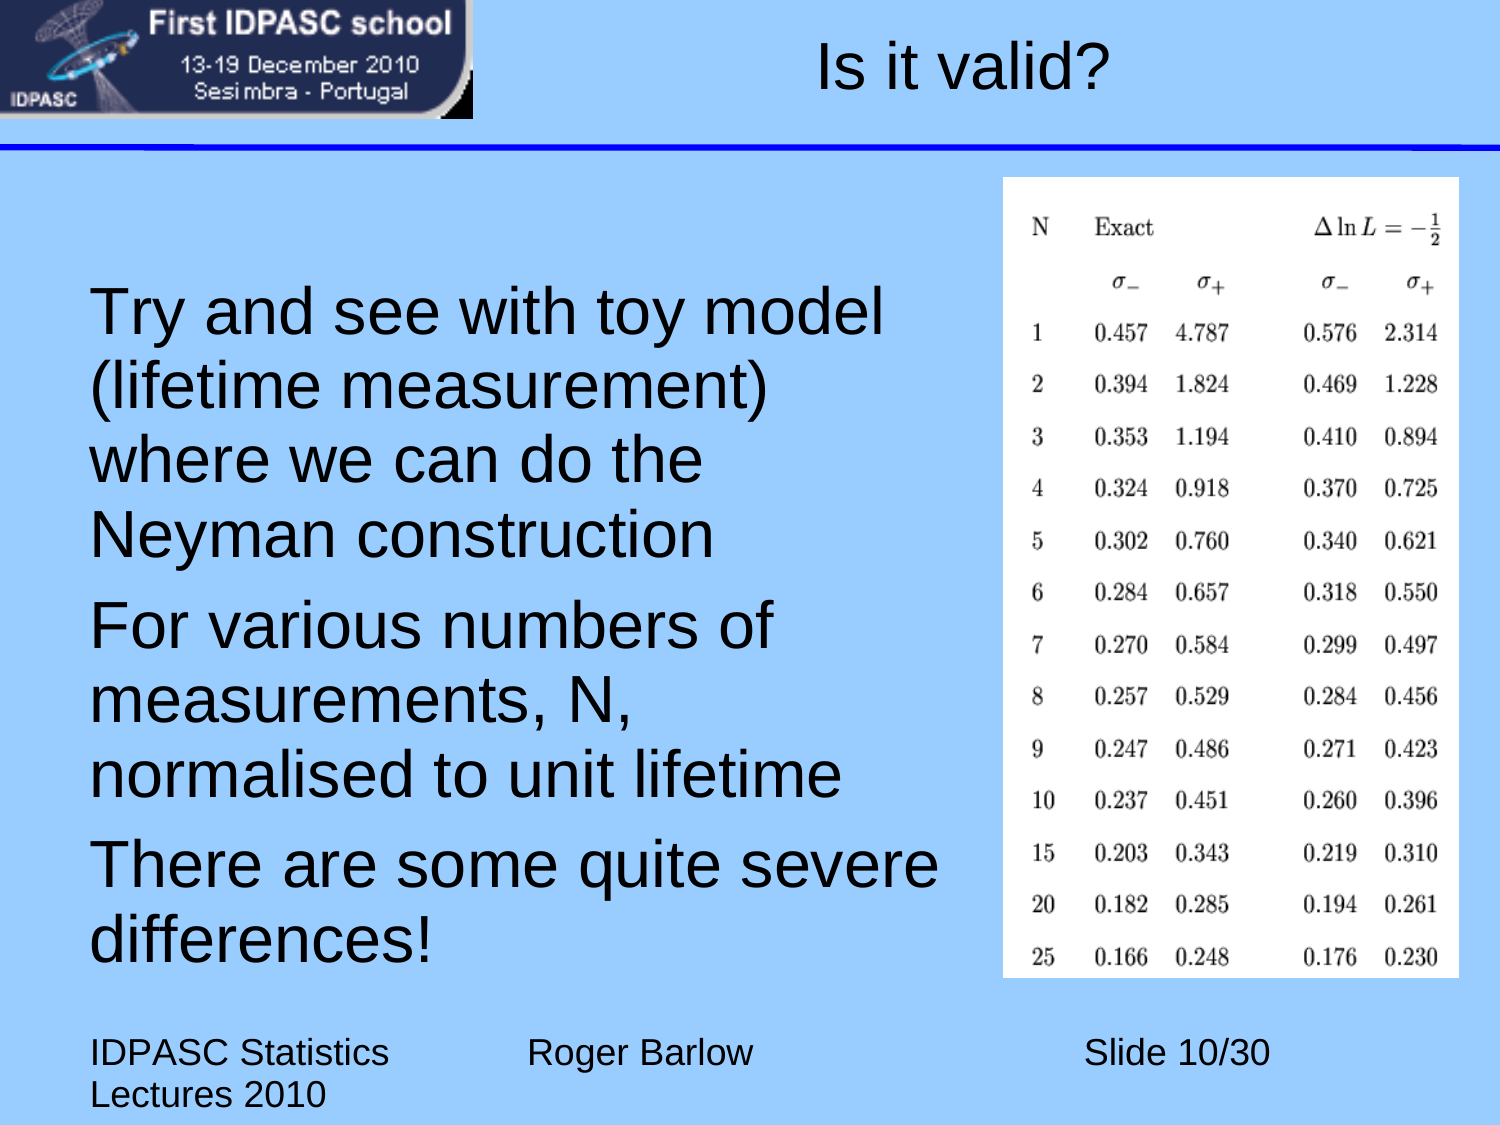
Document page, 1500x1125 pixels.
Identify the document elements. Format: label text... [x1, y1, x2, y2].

picture [1003, 177, 1459, 978]
list Try and see with toy model (lifetime measurement) where we can do the Neyman construction For various numbers of measurements, N, normalised to unit lifetime There are some quite severe differences! [75, 262, 975, 1026]
title Is it valid? [501, 29, 1426, 104]
picture [0, 0, 473, 119]
